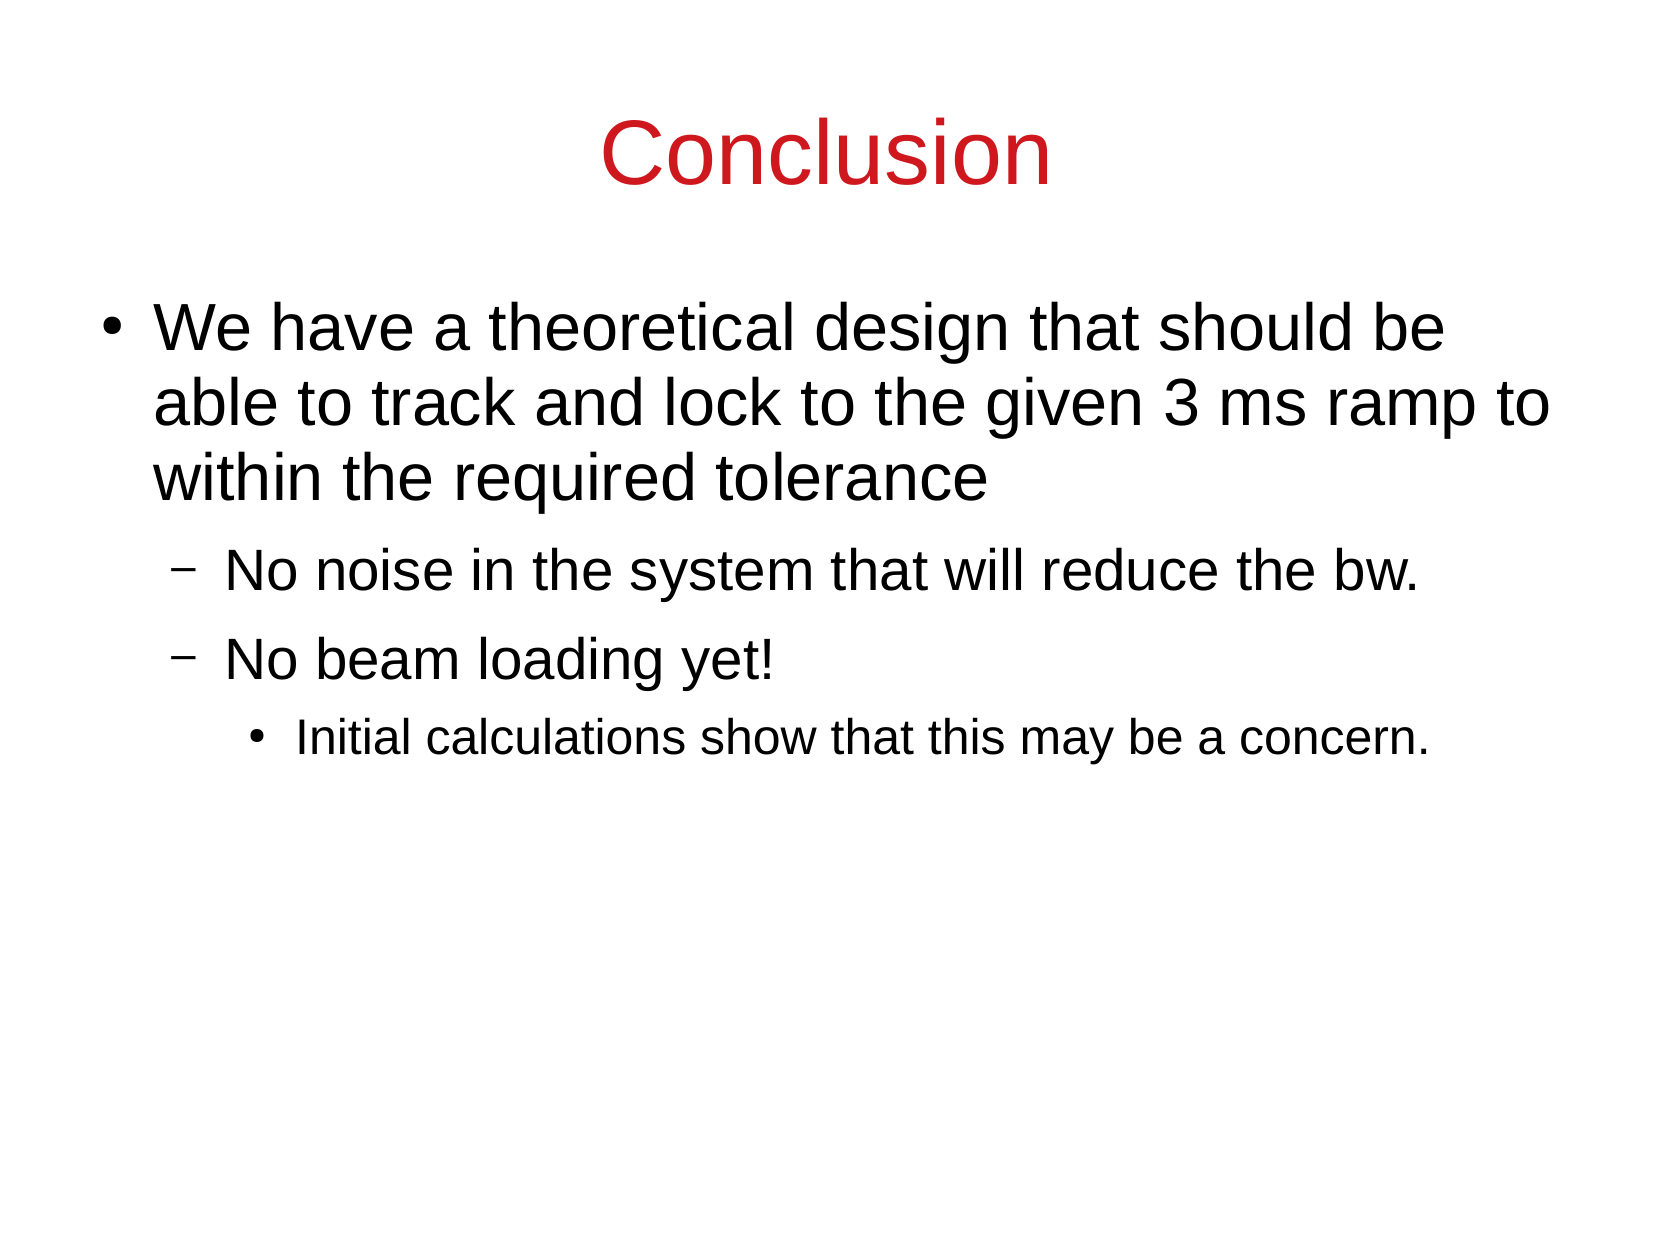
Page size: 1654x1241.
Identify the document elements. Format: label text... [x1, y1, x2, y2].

title Conclusion [82, 49, 1571, 257]
list We have a theoretical design that should be able to track and lock to the given 3 ms ramp to within the required tolerance No noise in the system that will reduce the bw. No beam loading yet! Initial calculations show that this may be a concern. [82, 290, 1571, 1010]
